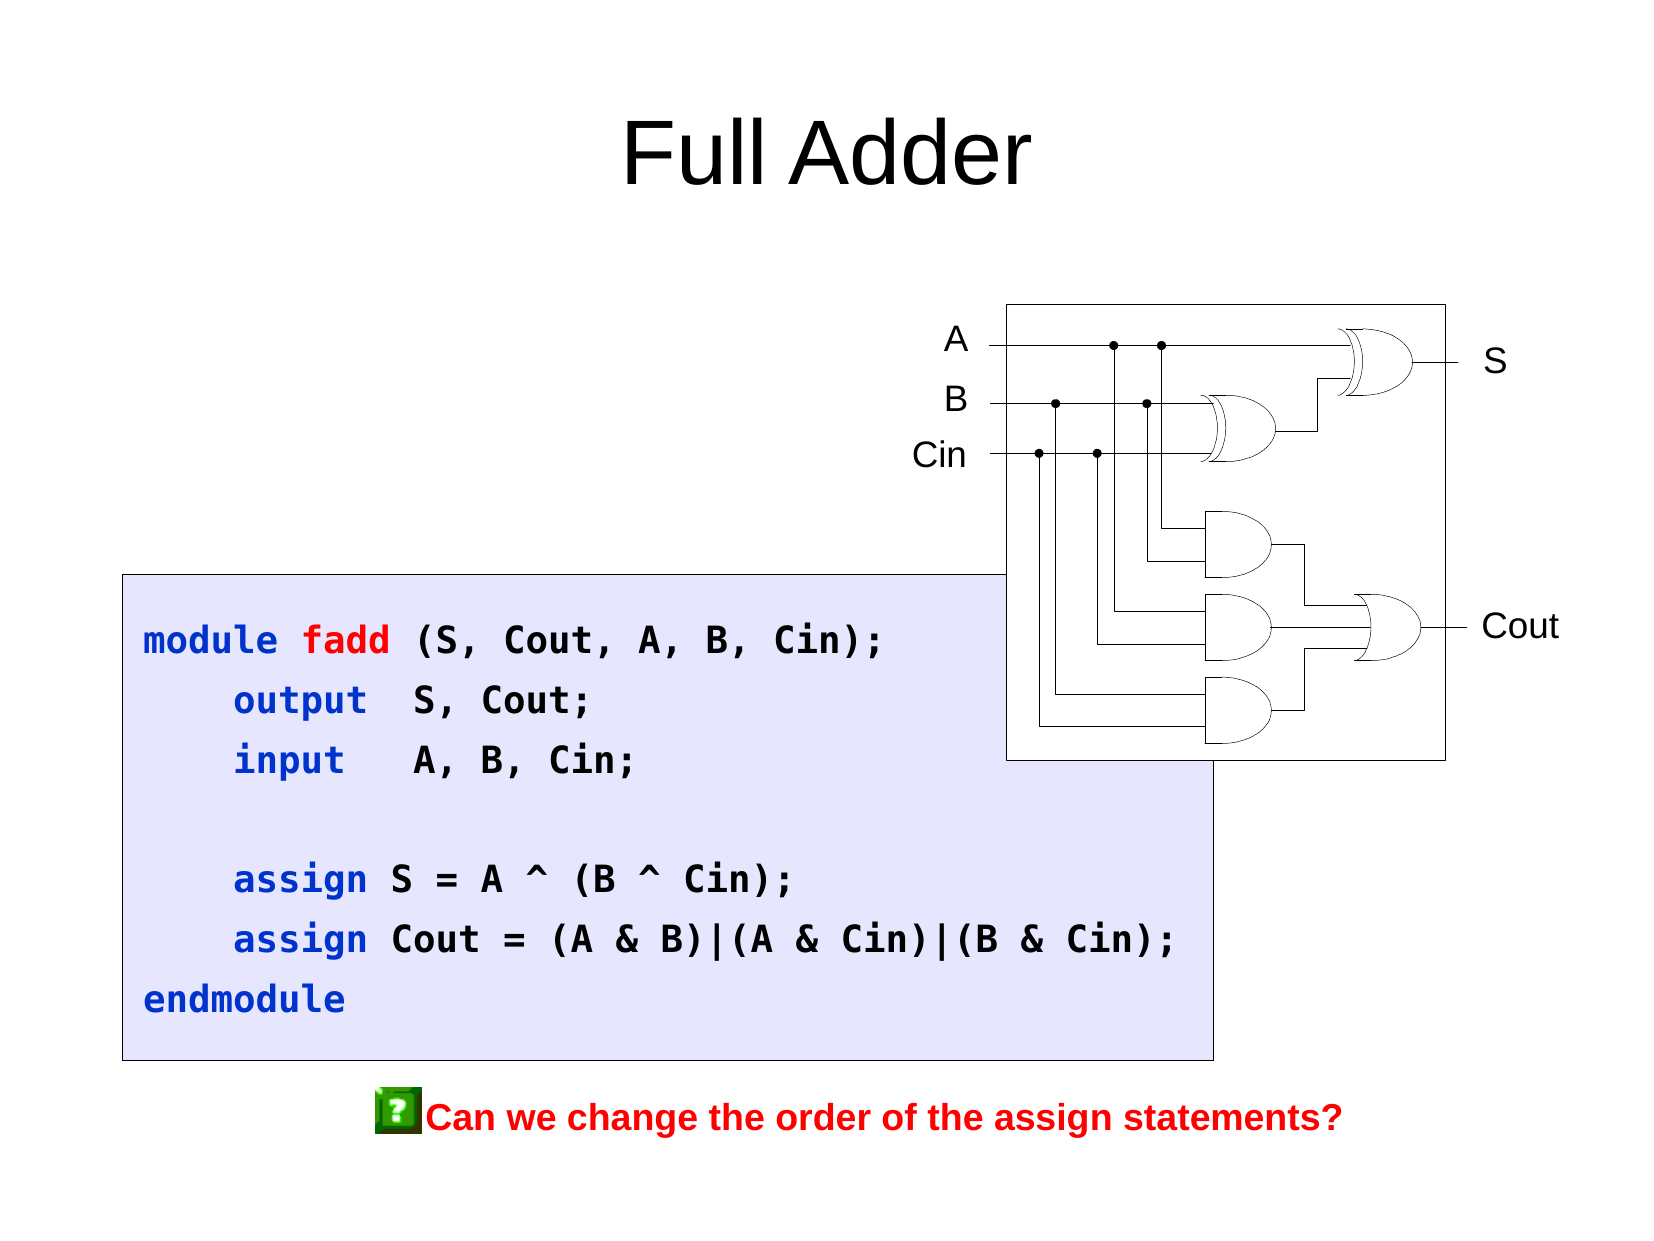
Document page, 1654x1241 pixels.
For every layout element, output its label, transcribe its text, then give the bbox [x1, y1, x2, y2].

picture [896, 301, 1573, 763]
title Full Adder [82, 56, 1571, 250]
text_box Can we change the order of the assign statements? [410, 1089, 1360, 1146]
picture [375, 1087, 422, 1134]
text_box [122, 574, 896, 1061]
list module fadd (S, Cout, A, B, Cin); output S, Cout; input A, B, Cin; assign S = A ^ (B ^ Cin); assign Cout = (A & B)|(A & Cin)|(B & Cin); endmodule [128, 618, 1301, 1092]
